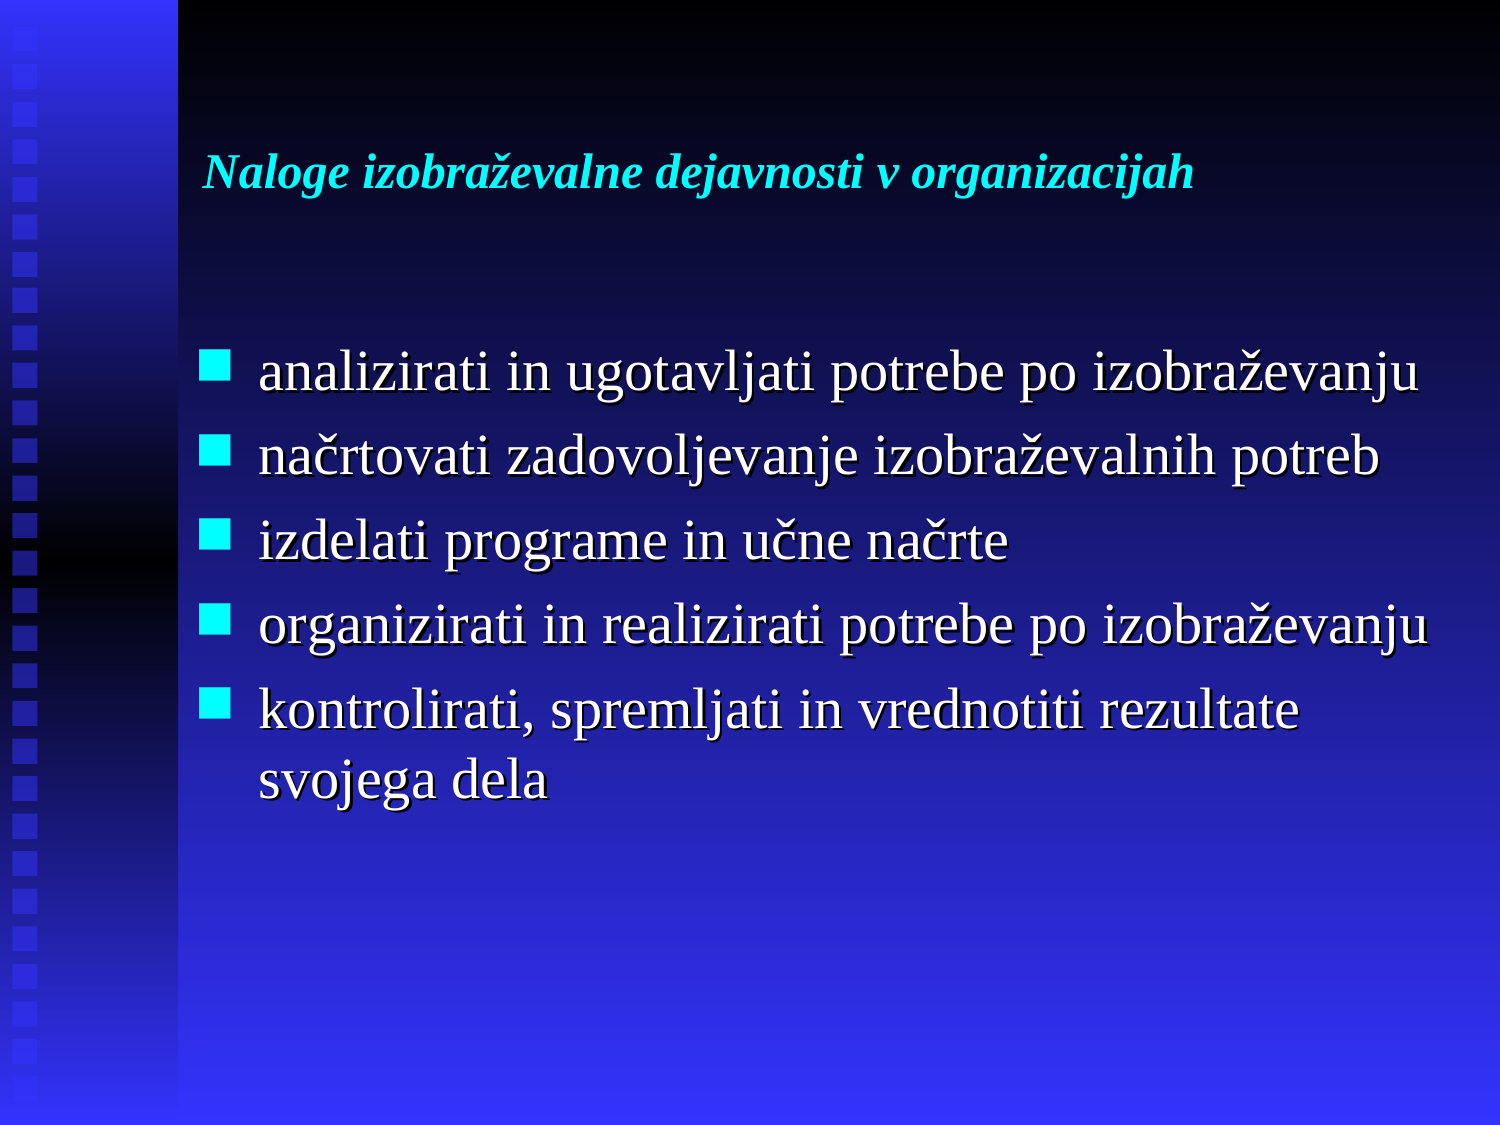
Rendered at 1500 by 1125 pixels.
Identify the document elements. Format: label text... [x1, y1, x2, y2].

list analizirati in ugotavljati potrebe po izobraževanju načrtovati zadovoljevanje izobraževalnih potreb izdelati programe in učne načrte organizirati in realizirati potrebe po izobraževanju kontrolirati, spremljati in vrednotiti rezultate svojega dela [187, 324, 1463, 888]
title Naloge izobraževalne dejavnosti v organizacijah [187, 99, 1463, 238]
